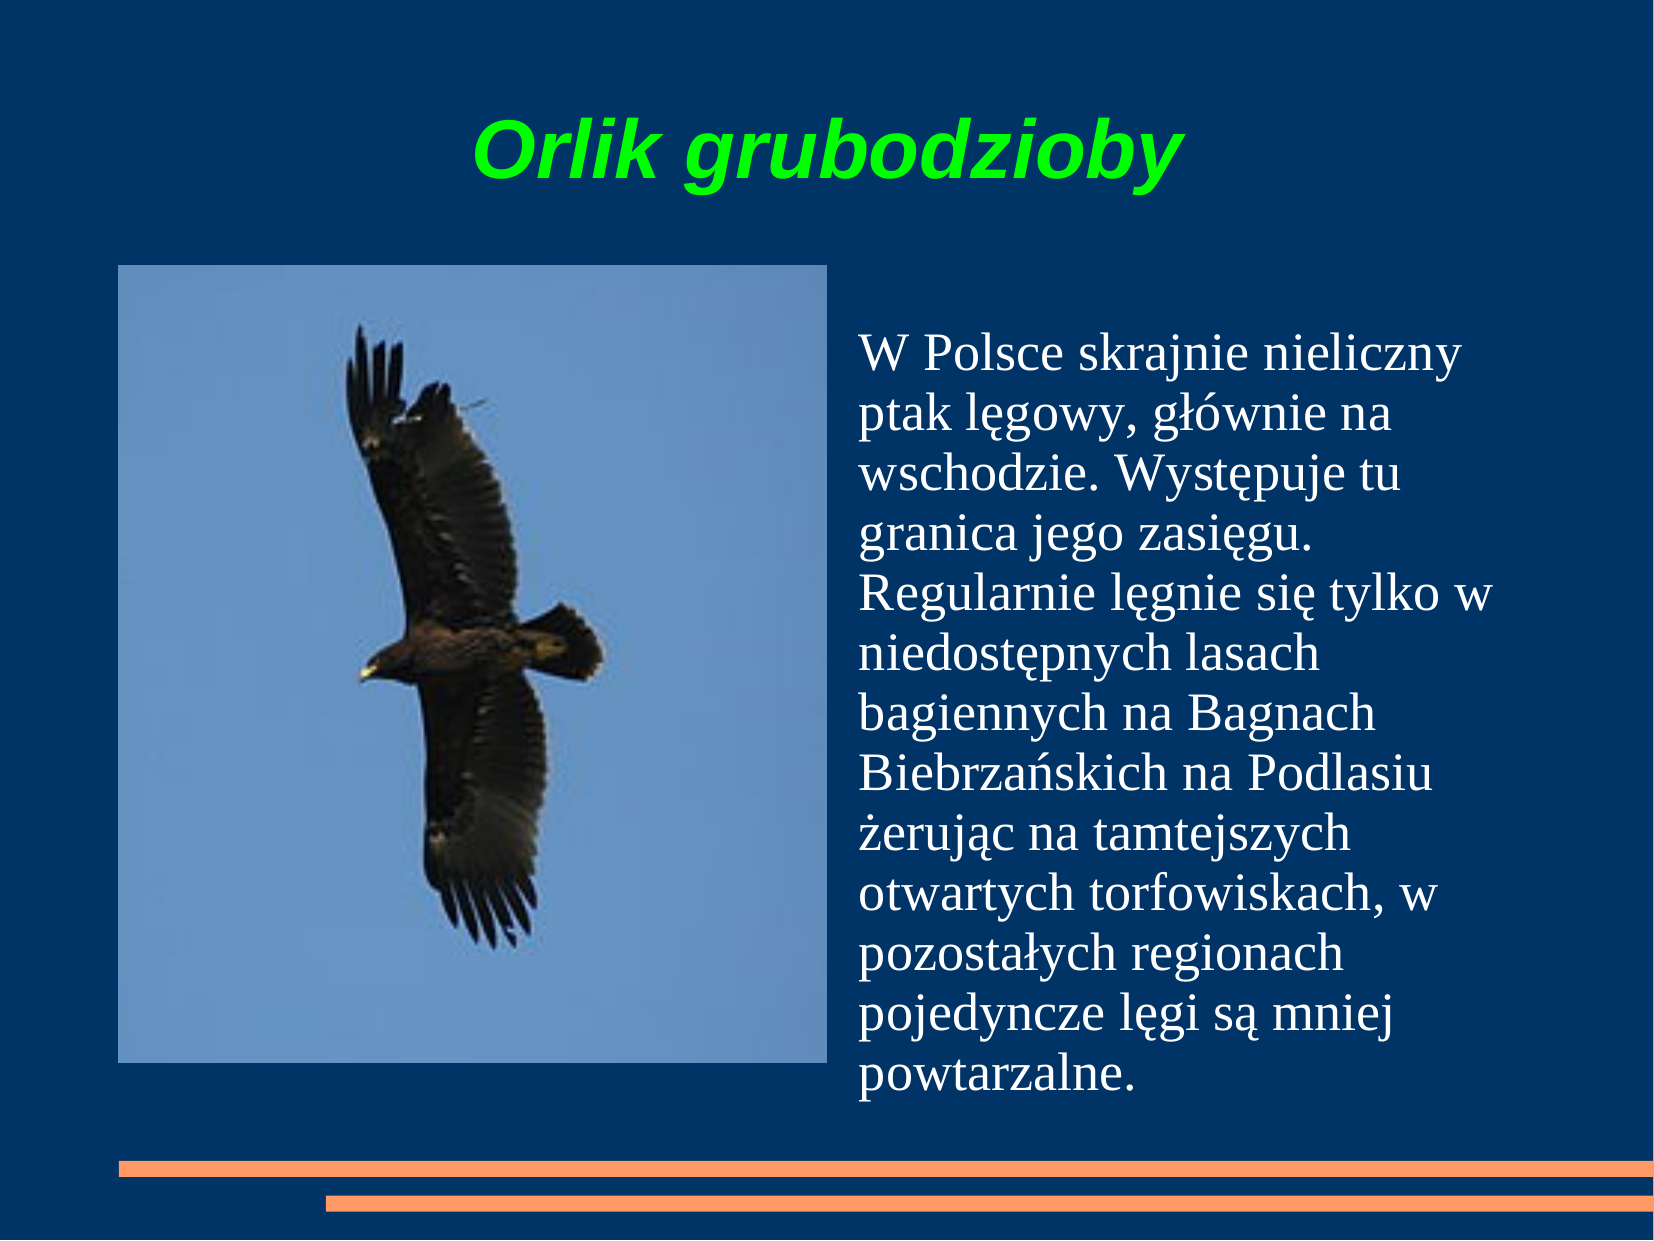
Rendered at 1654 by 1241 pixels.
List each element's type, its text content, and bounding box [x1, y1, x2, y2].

title Orlik grubodzioby [121, 53, 1534, 247]
picture [118, 265, 827, 1063]
list W Polsce skrajnie nieliczny ptak lęgowy, głównie na wschodzie. Występuje tu granica jego zasięgu. Regularnie lęgnie się tylko w niedostępnych lasach bagiennych na Bagnach Biebrzańskich na Podlasiu żerując na tamtejszych otwartych torfowiskach, w pozostałych regionach pojedyncze lęgi są mniej powtarzalne. [858, 322, 1562, 1118]
